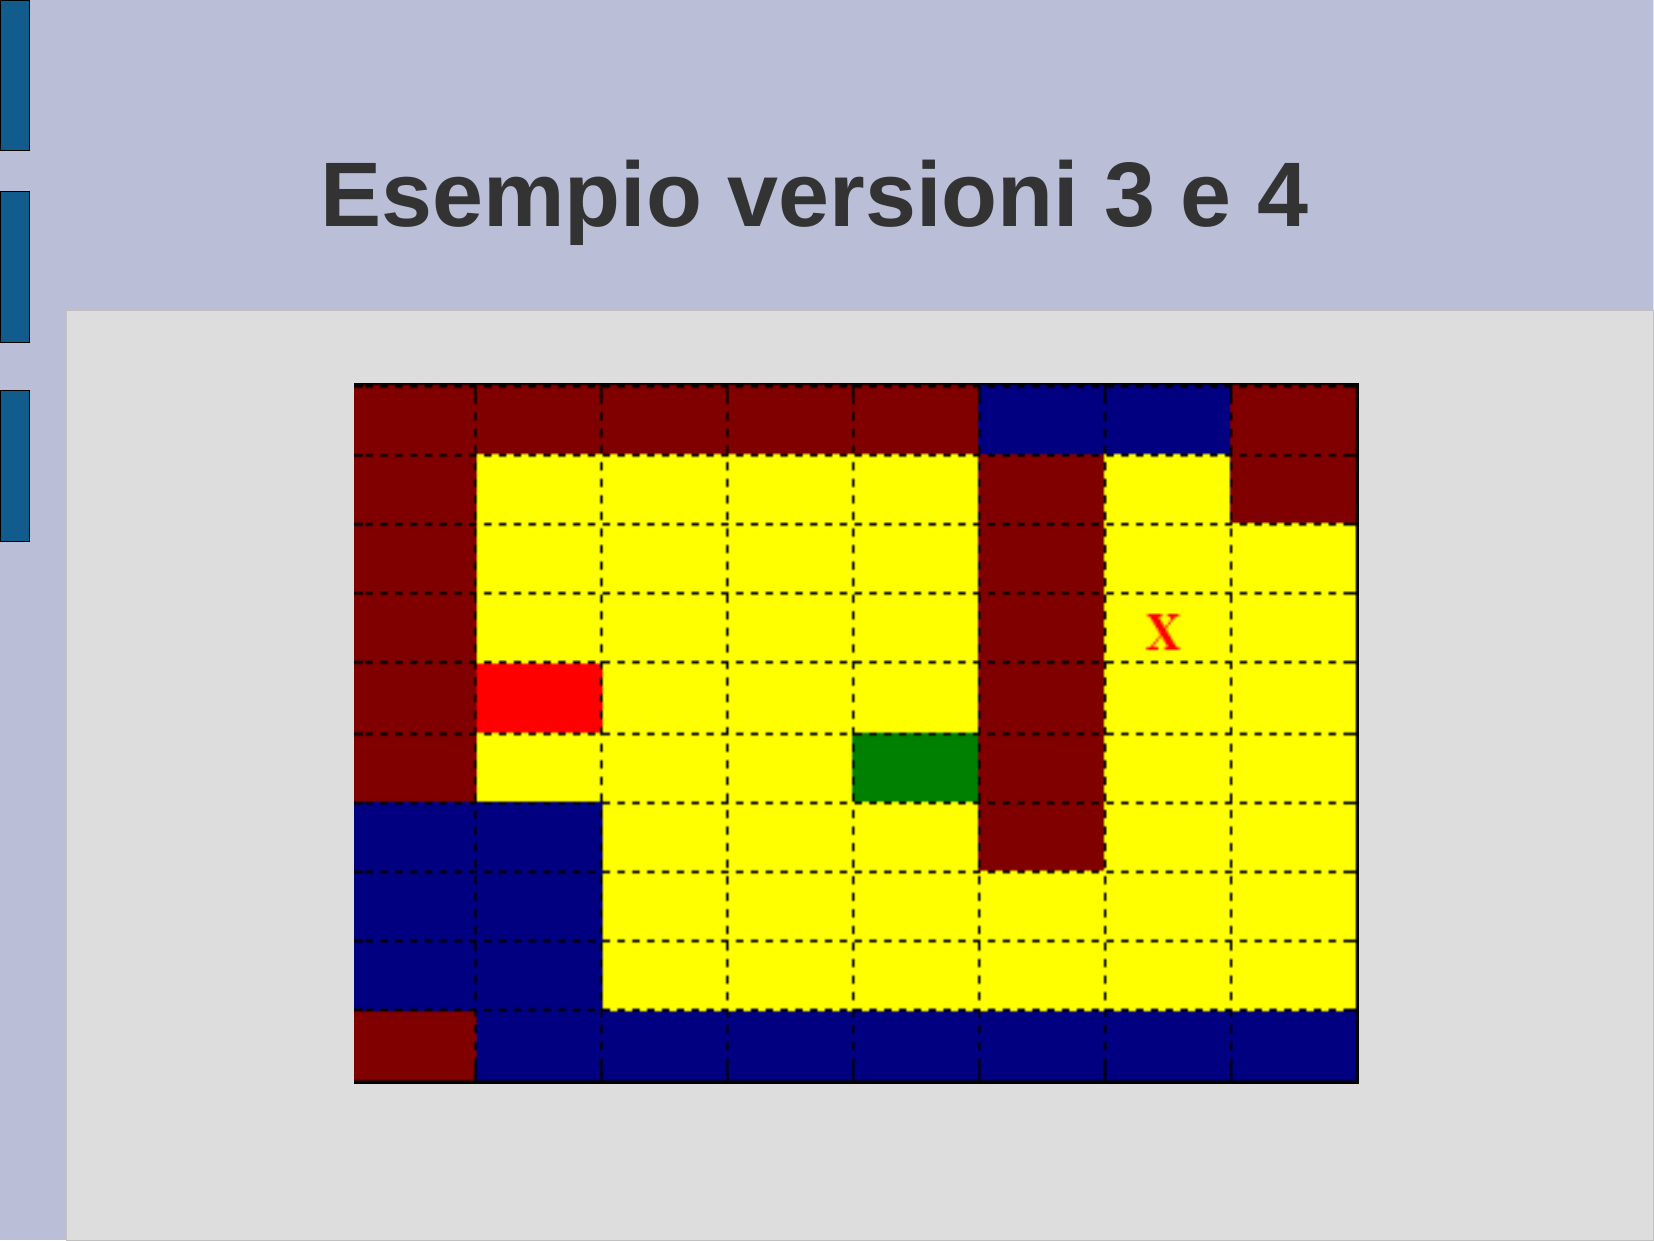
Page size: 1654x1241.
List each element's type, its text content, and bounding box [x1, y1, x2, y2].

picture [354, 383, 1359, 1084]
title Esempio versioni 3 e 4 [121, 91, 1534, 299]
